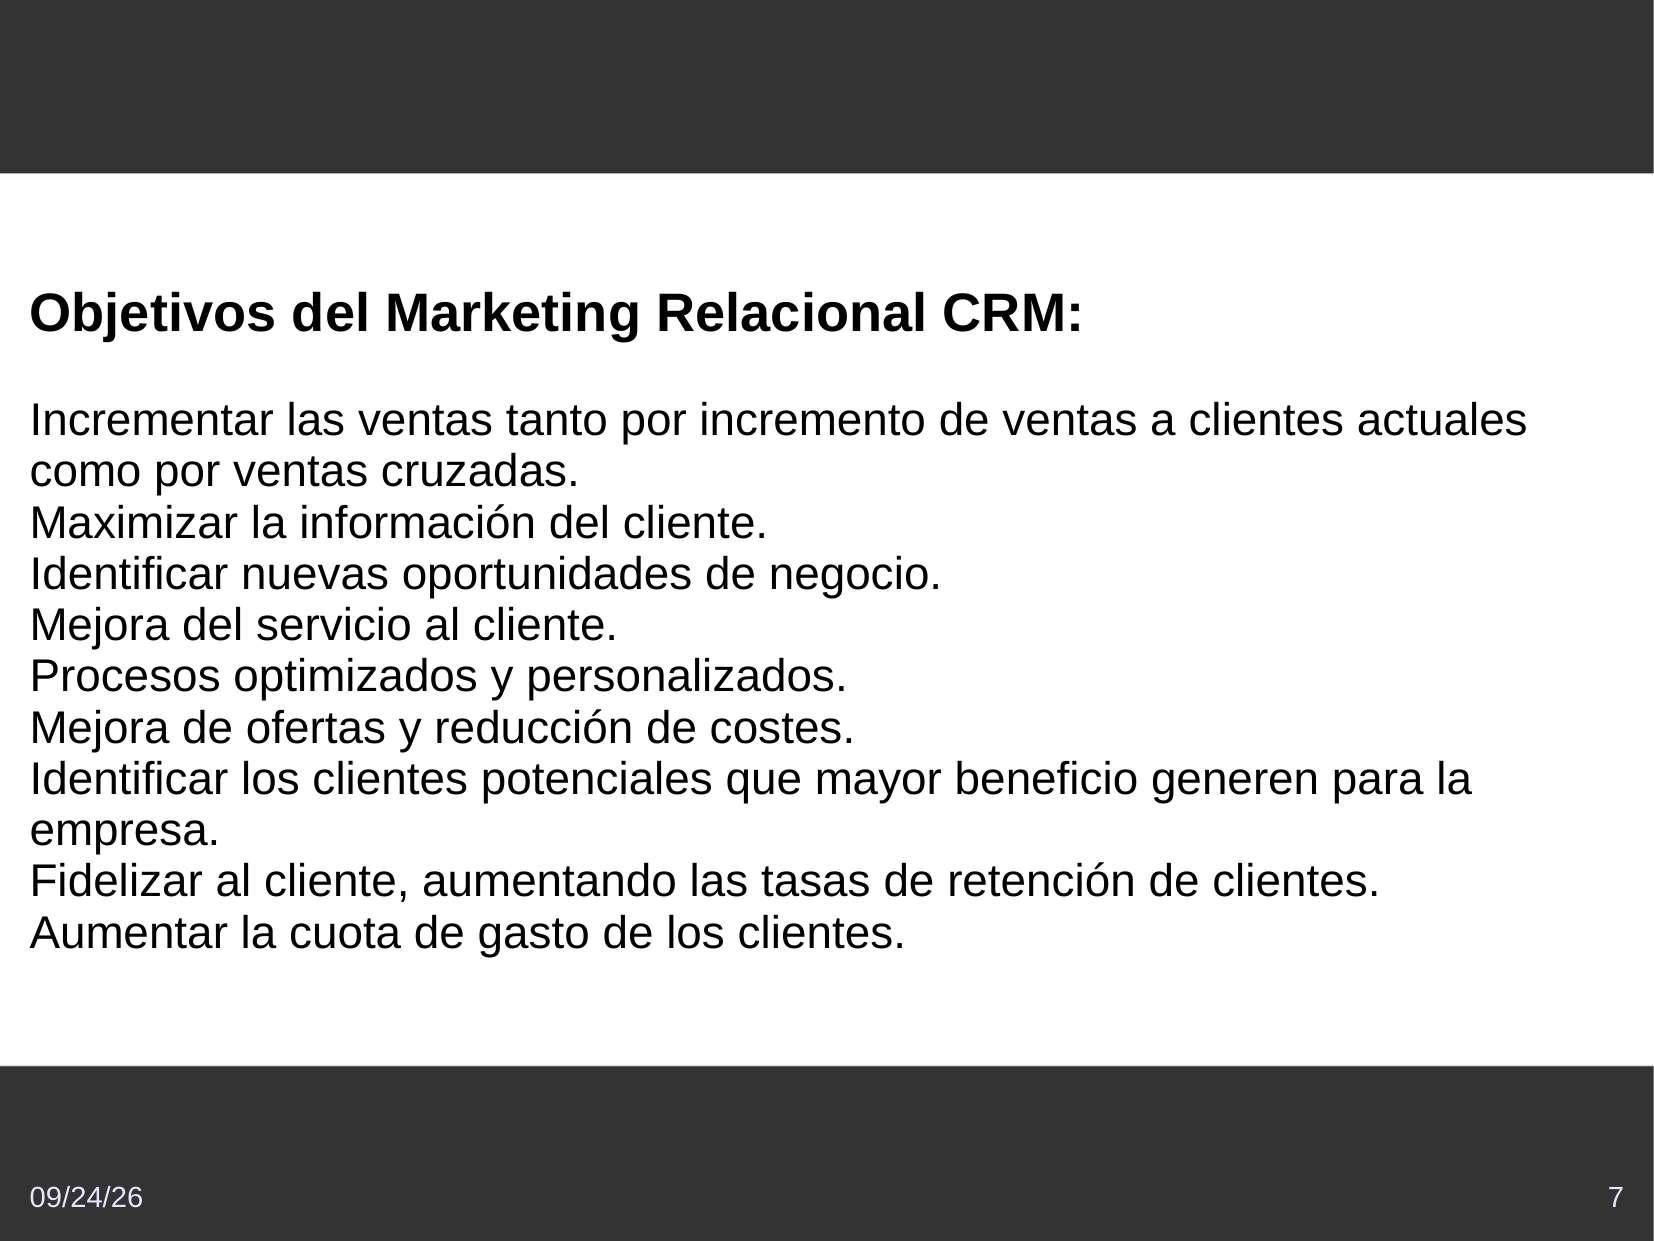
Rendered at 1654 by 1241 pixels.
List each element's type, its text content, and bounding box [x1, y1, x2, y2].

picture [0, 0, 1654, 1241]
title Objetivos del Marketing Relacional CRM: Incrementar las ventas tanto por incremento de ventas a clientes actuales como por ventas cruzadas. Maximizar la información del cliente. Identificar nuevas oportunidades de negocio. Mejora del servicio al cliente. Procesos optimizados y personalizados. Mejora de ofertas y reducción de costes. Identificar los clientes potenciales que mayor beneficio generen para la empresa. Fidelizar al cliente, aumentando las tasas de retención de clientes. Aumentar la cuota de gasto de los clientes. [29, 206, 1625, 1034]
